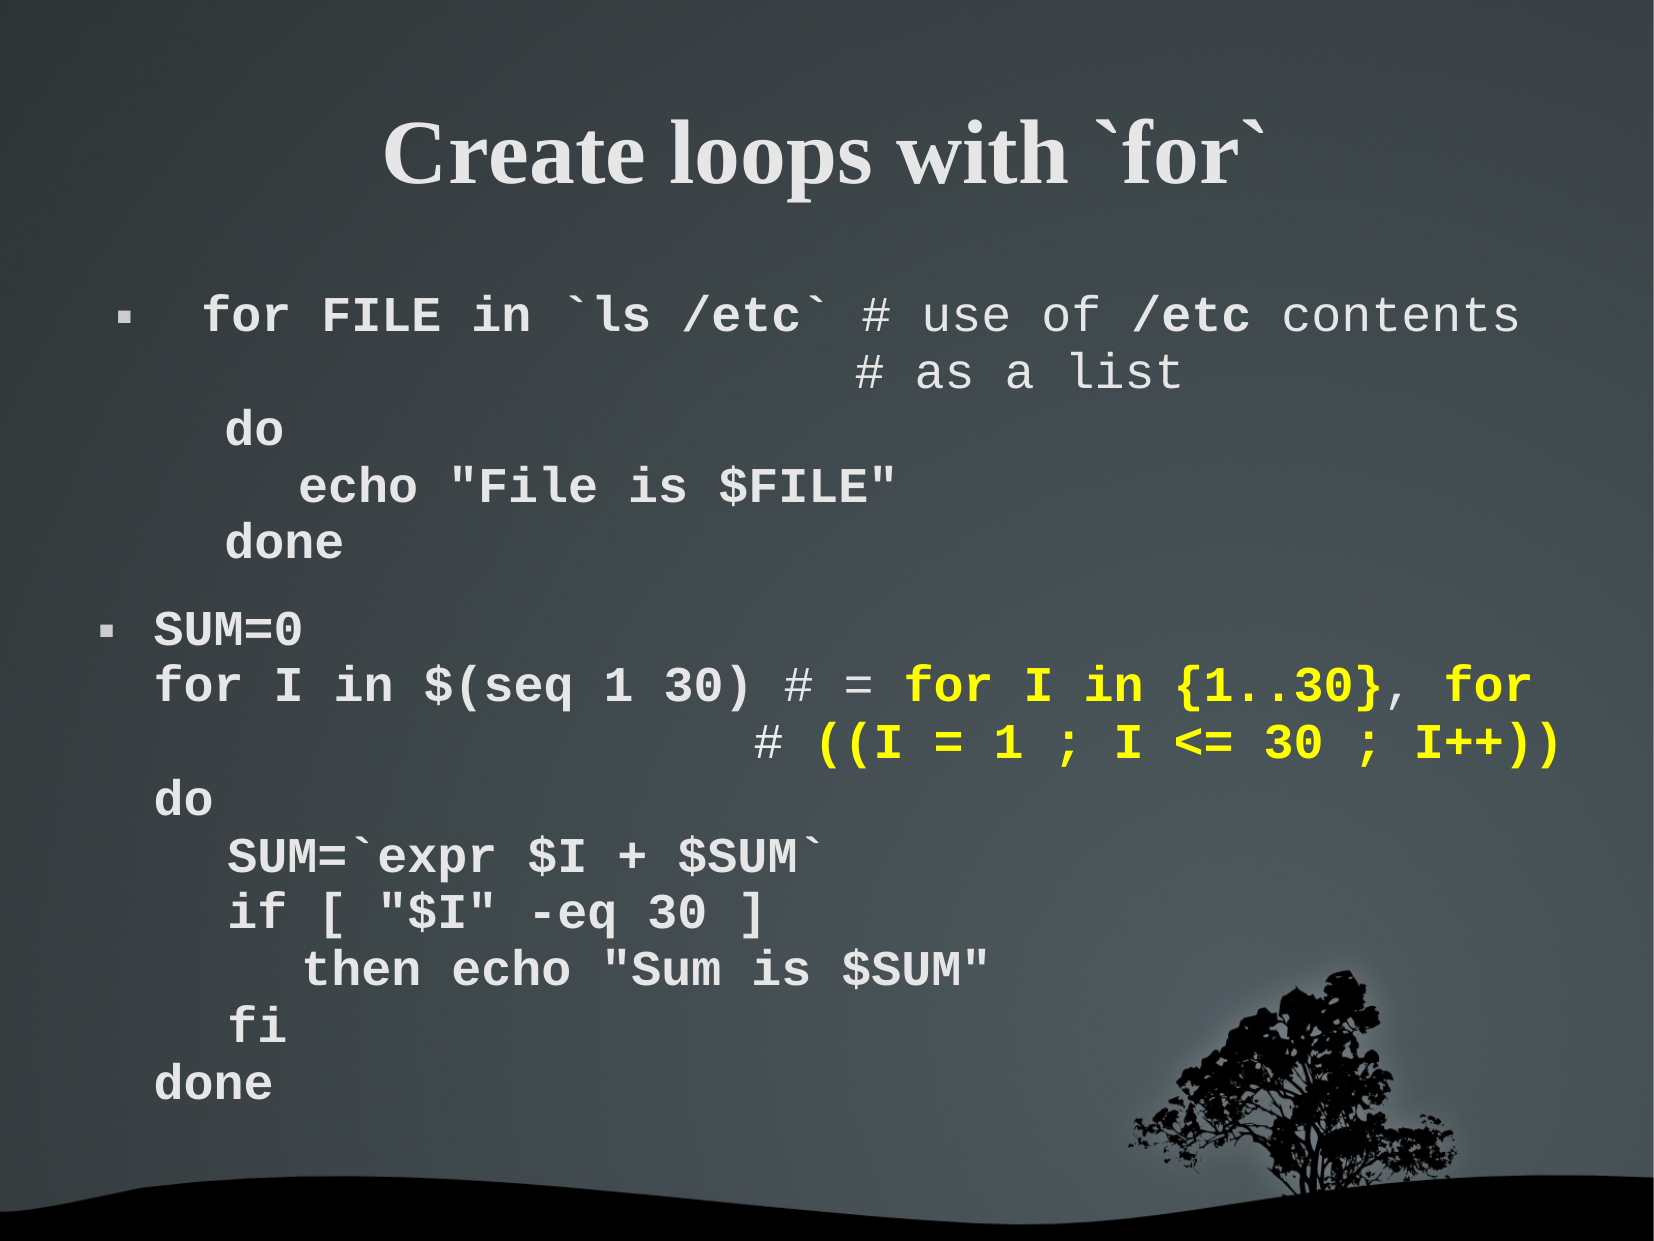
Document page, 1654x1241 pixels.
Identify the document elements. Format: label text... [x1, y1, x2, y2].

list for FILE in `ls /etc` # use of /etc contents # as a list do echo "File is $FILE" done SUM=0 for I in $(seq 1 30) # = for I in {1..30}, for # ((I = 1 ; I <= 30 ; I++)) do SUM=`expr $I + $SUM` if [ "$I" -eq 30 ] then echo "Sum is $SUM" fi done [82, 290, 1571, 1115]
picture [0, 0, 1654, 1241]
title Create loops with `for` [82, 49, 1571, 257]
